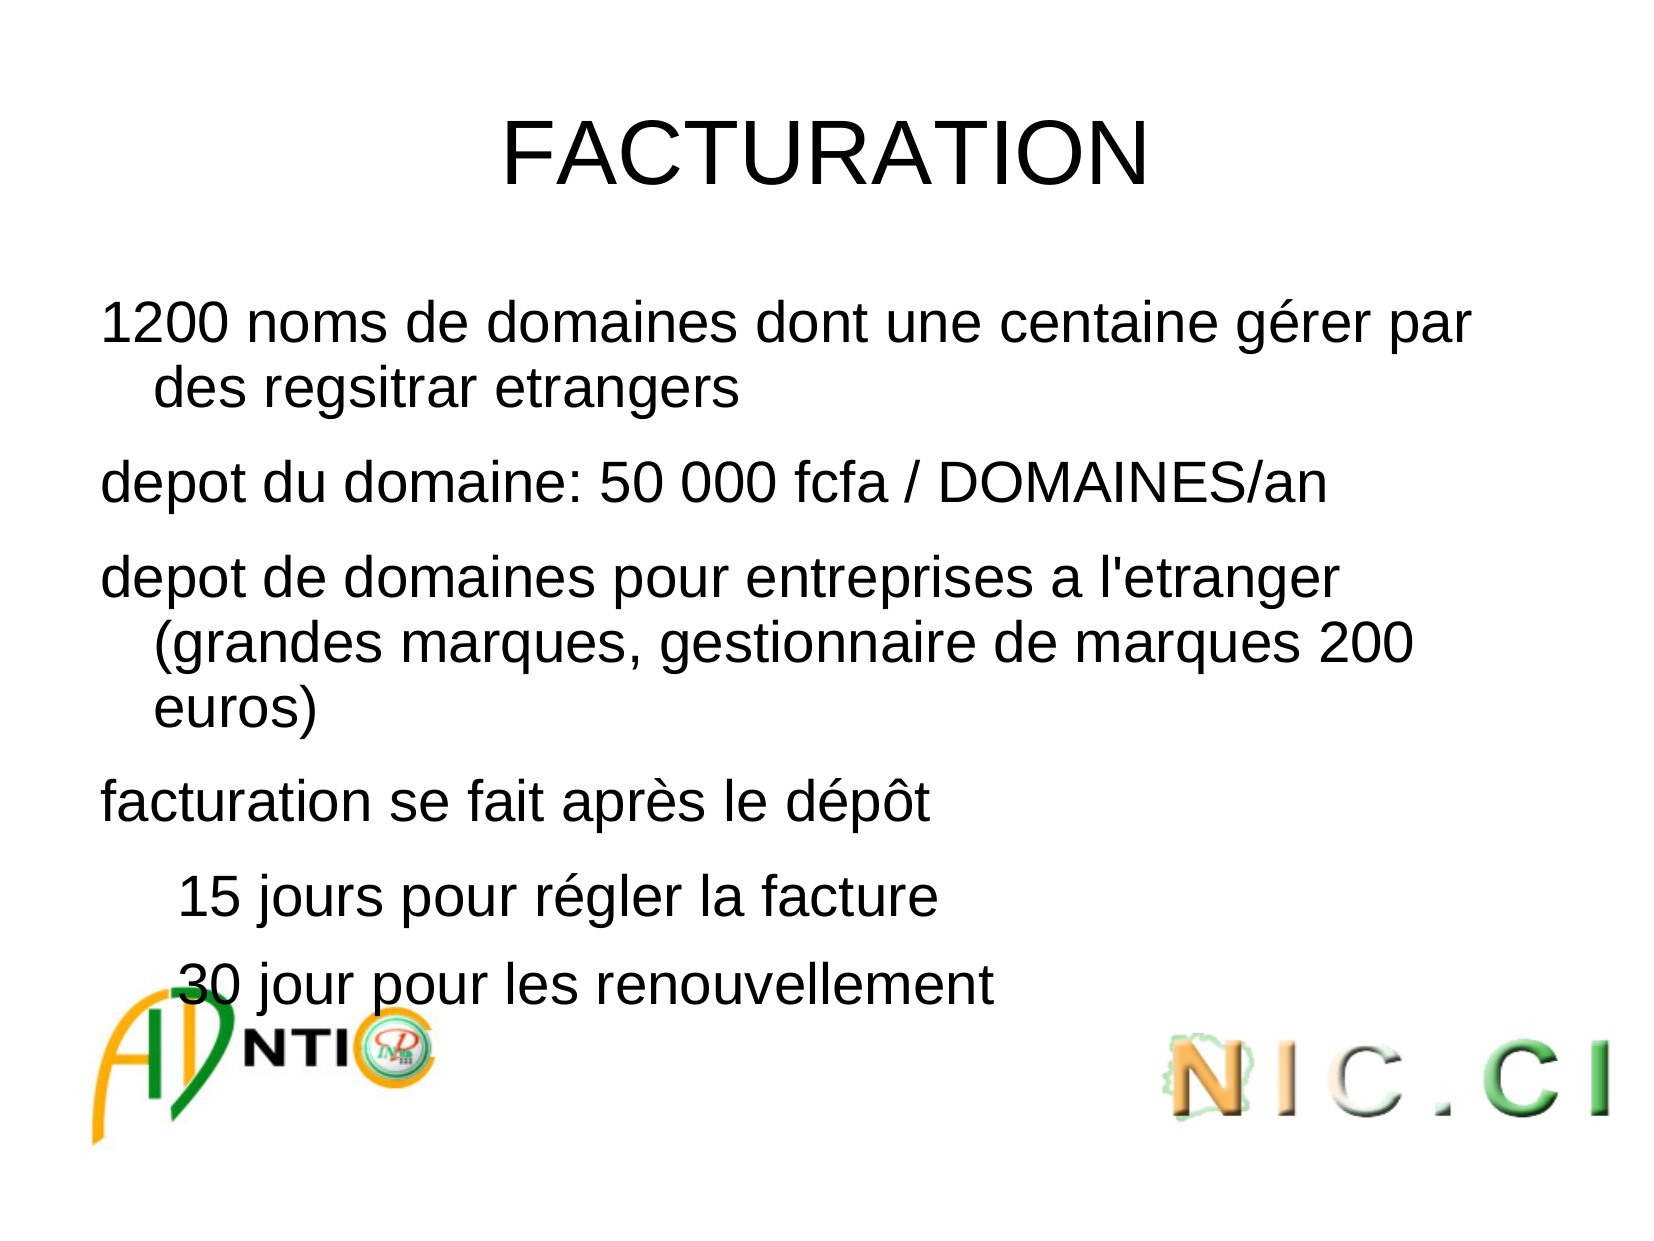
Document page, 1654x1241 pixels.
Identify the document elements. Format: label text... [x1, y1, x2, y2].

list 1200 noms de domaines dont une centaine gérer par des regsitrar etrangers depot du domaine: 50 000 fcfa / DOMAINES/an depot de domaines pour entreprises a l'etranger (grandes marques, gestionnaire de marques 200 euros) facturation se fait après le dépôt 15 jours pour régler la facture 30 jour pour les renouvellement [82, 290, 1571, 1211]
picture [1151, 1033, 1625, 1123]
title FACTURATION [82, 56, 1571, 250]
